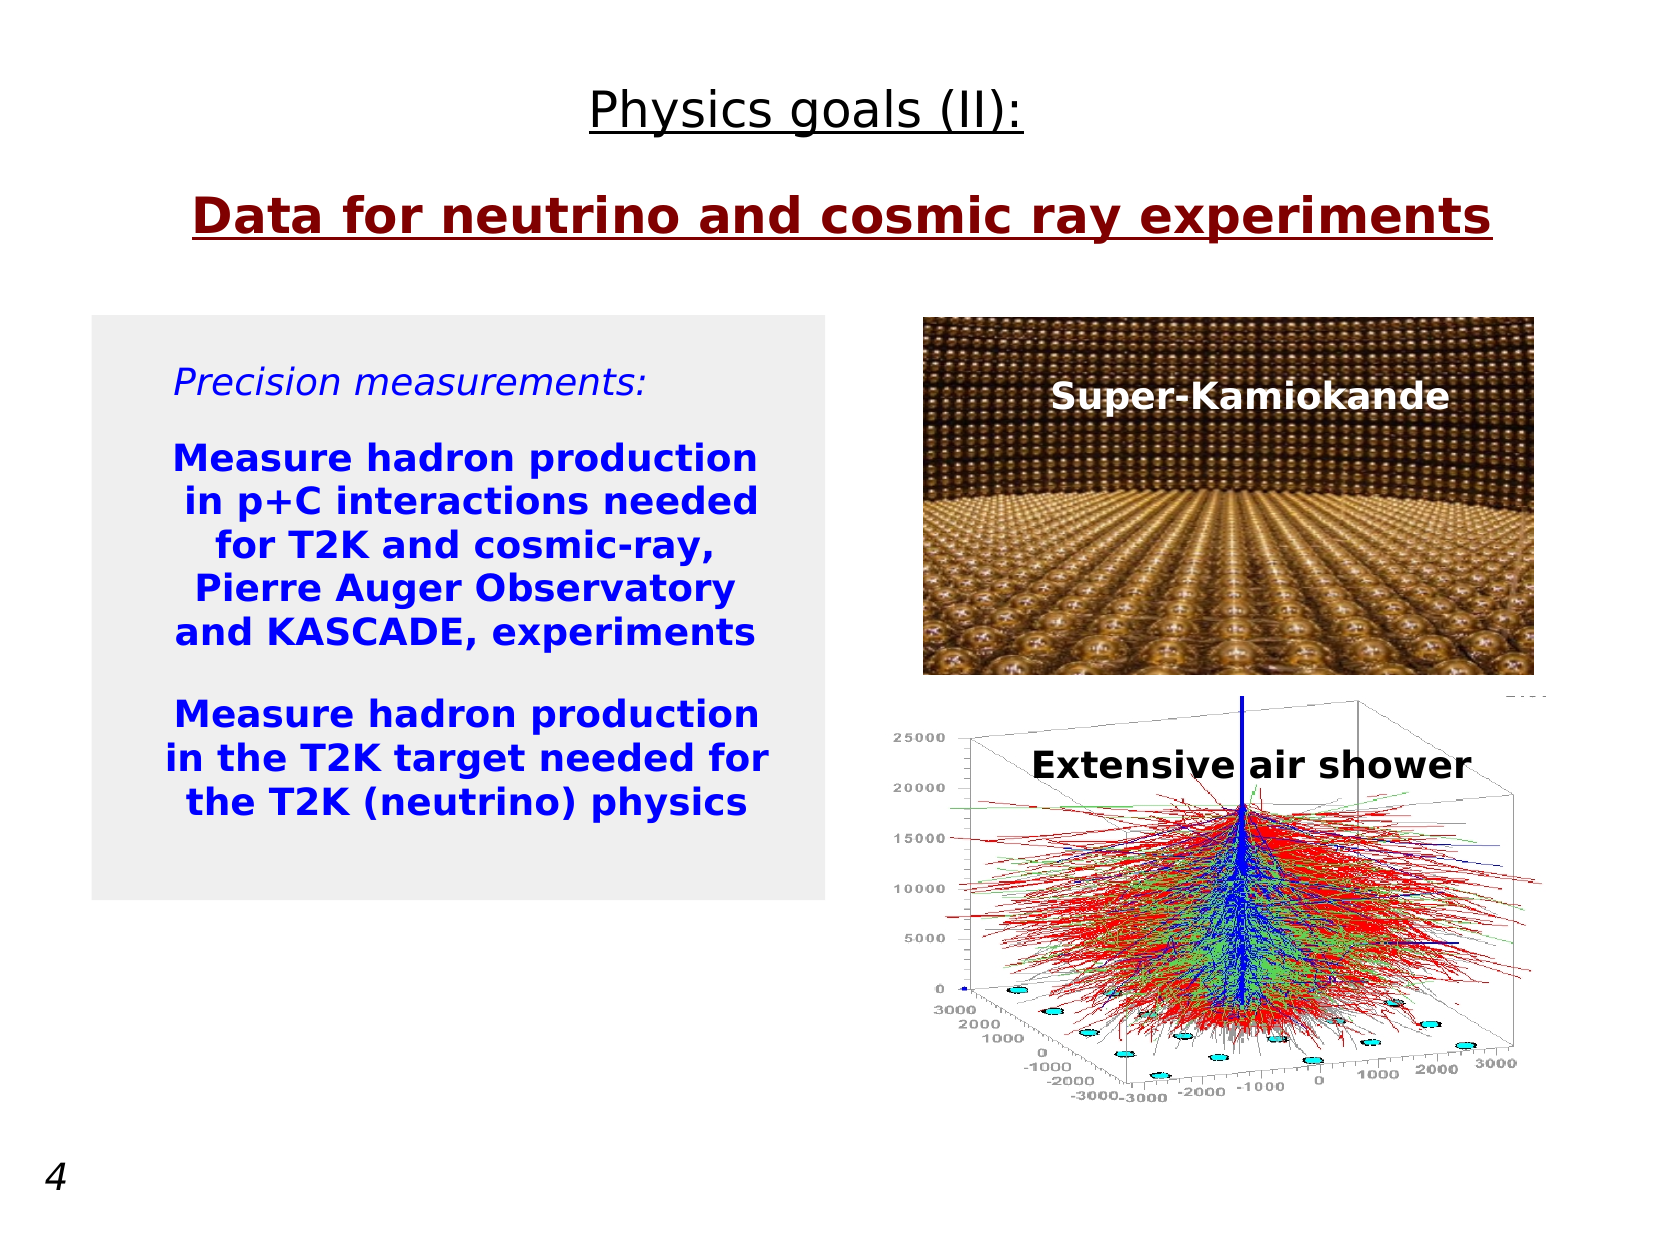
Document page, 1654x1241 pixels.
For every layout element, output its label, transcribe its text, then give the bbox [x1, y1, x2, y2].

picture [923, 317, 1534, 675]
text_box Extensive air shower [1030, 743, 1473, 788]
picture [868, 696, 1546, 1108]
text_box Measure hadron production in the T2K target needed for the T2K (neutrino) physics [151, 693, 784, 824]
text_box Super-Kamiokande [1050, 375, 1452, 419]
text_box Precision measurements: [173, 360, 649, 405]
text_box Physics goals (II): [588, 81, 1026, 140]
text_box Measure hadron production in p+C interactions needed for T2K and cosmic-ray, Pierre Auger Observatory and KASCADE, experiments [172, 436, 773, 655]
text_box Data for neutrino and cosmic ray experiments [191, 187, 1497, 246]
text_box [91, 315, 826, 901]
